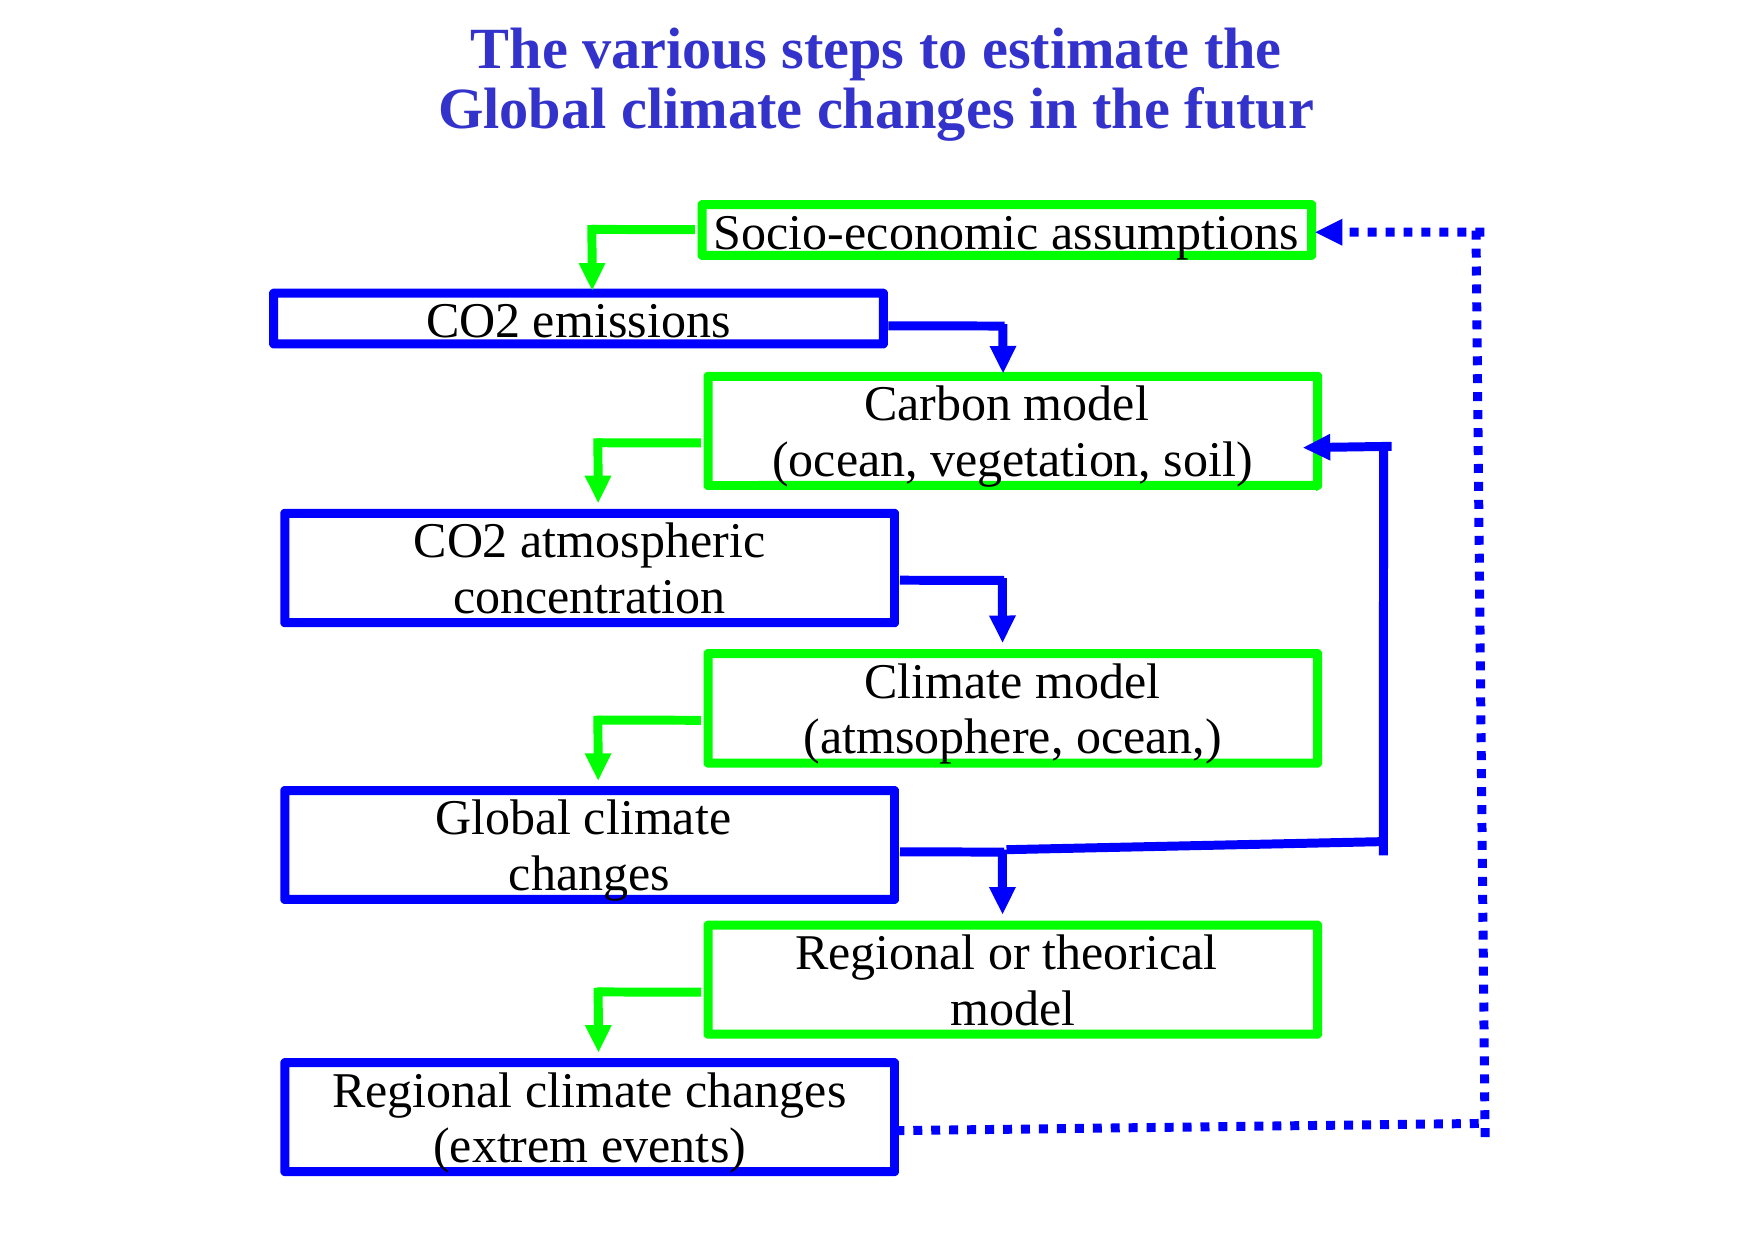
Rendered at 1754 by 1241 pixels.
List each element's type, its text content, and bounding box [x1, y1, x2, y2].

text_box The various steps to estimate the Global climate changes in the futur [30, 11, 1723, 149]
text_box Global climate changes [284, 790, 895, 902]
text_box Climate model (atmsophere, ocean,) [708, 653, 1318, 765]
text_box CO2 atmospheric concentration [284, 513, 895, 624]
text_box Regional climate changes (extrem events) [284, 1062, 895, 1174]
text_box Regional or theorical model [708, 925, 1318, 1036]
text_box Socio-economic assumptions [702, 204, 1312, 261]
text_box Carbon model (ocean, vegetation, soil) [708, 376, 1318, 487]
text_box CO2 emissions [273, 293, 884, 349]
